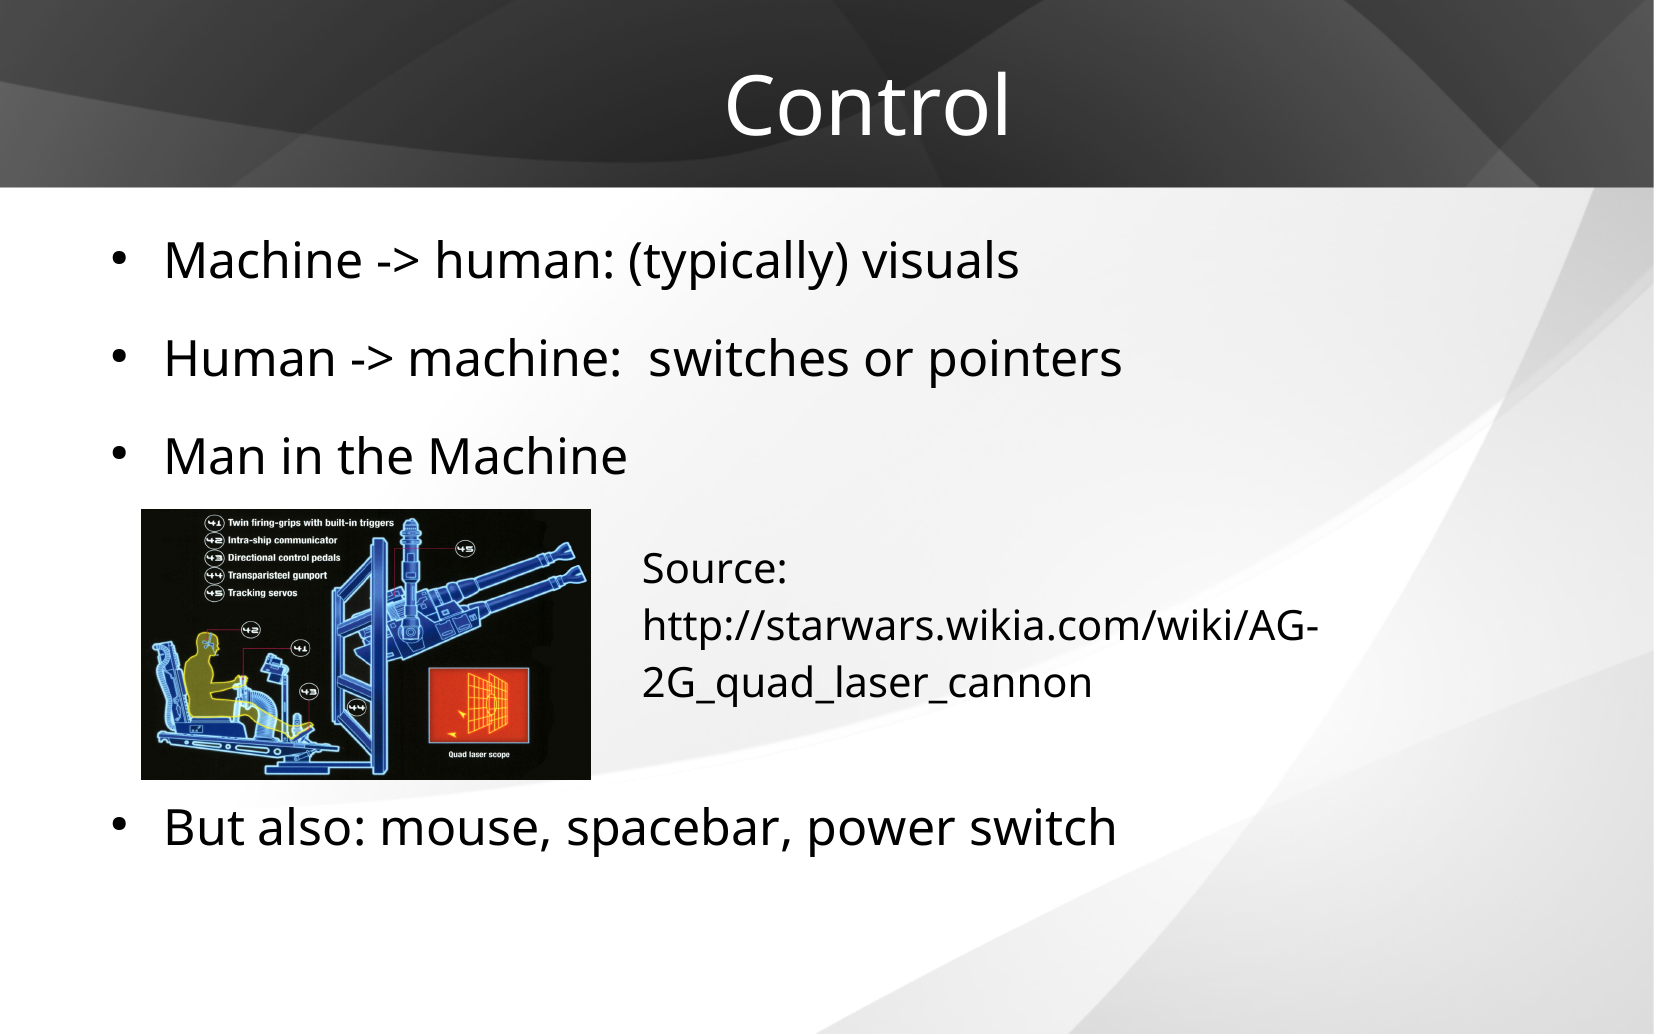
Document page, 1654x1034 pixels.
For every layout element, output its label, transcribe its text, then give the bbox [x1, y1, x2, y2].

list Machine -> human: (typically) visuals Human -> machine: switches or pointers Man in the Machine But also: mouse, spacebar, power switch [75, 225, 1613, 1013]
text_box Source: http://starwars.wikia.com/wiki/AG-2G_quad_laser_cannon [627, 531, 1335, 712]
picture [0, 0, 1654, 1034]
title Control [124, 0, 1613, 208]
